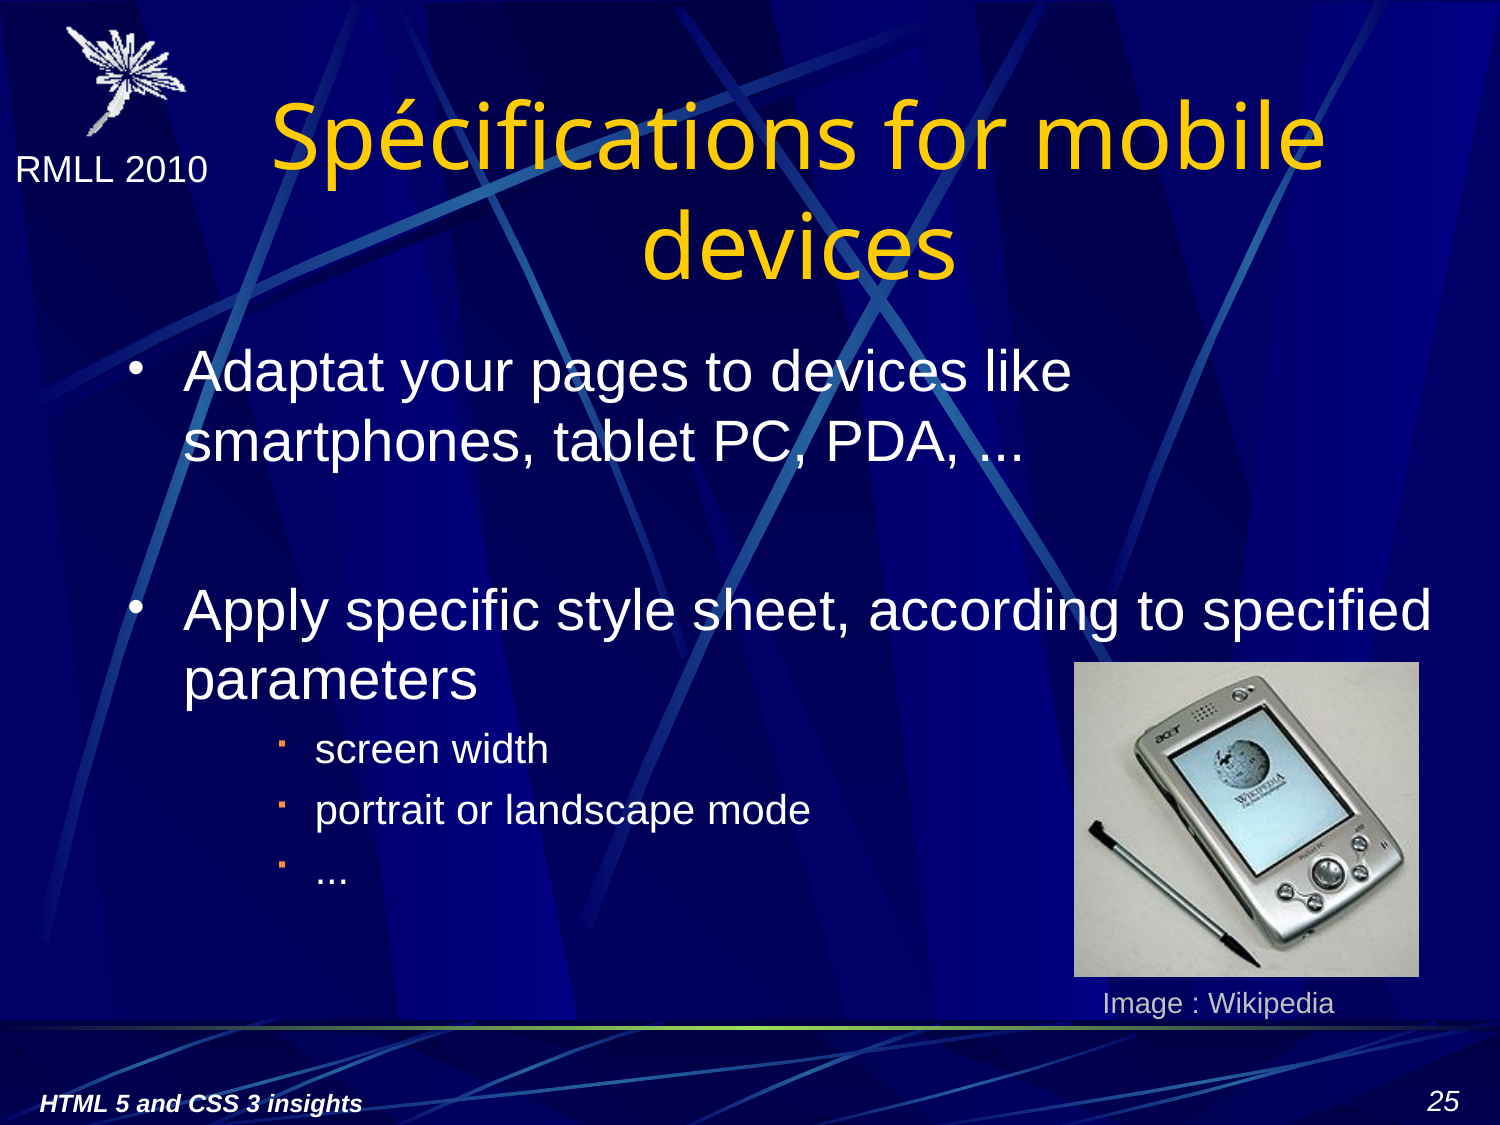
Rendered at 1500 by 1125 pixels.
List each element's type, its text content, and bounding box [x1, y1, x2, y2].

title Spécifications for mobile devices [224, 69, 1375, 306]
list Adaptat your pages to devices like smartphones, tablet PC, PDA, ... Apply specific style sheet, according to specified parameters screen width portrait or landscape mode ... [112, 324, 1450, 1001]
picture [62, 24, 188, 138]
picture [1074, 662, 1419, 977]
text_box Image : Wikipedia [1087, 976, 1438, 1027]
